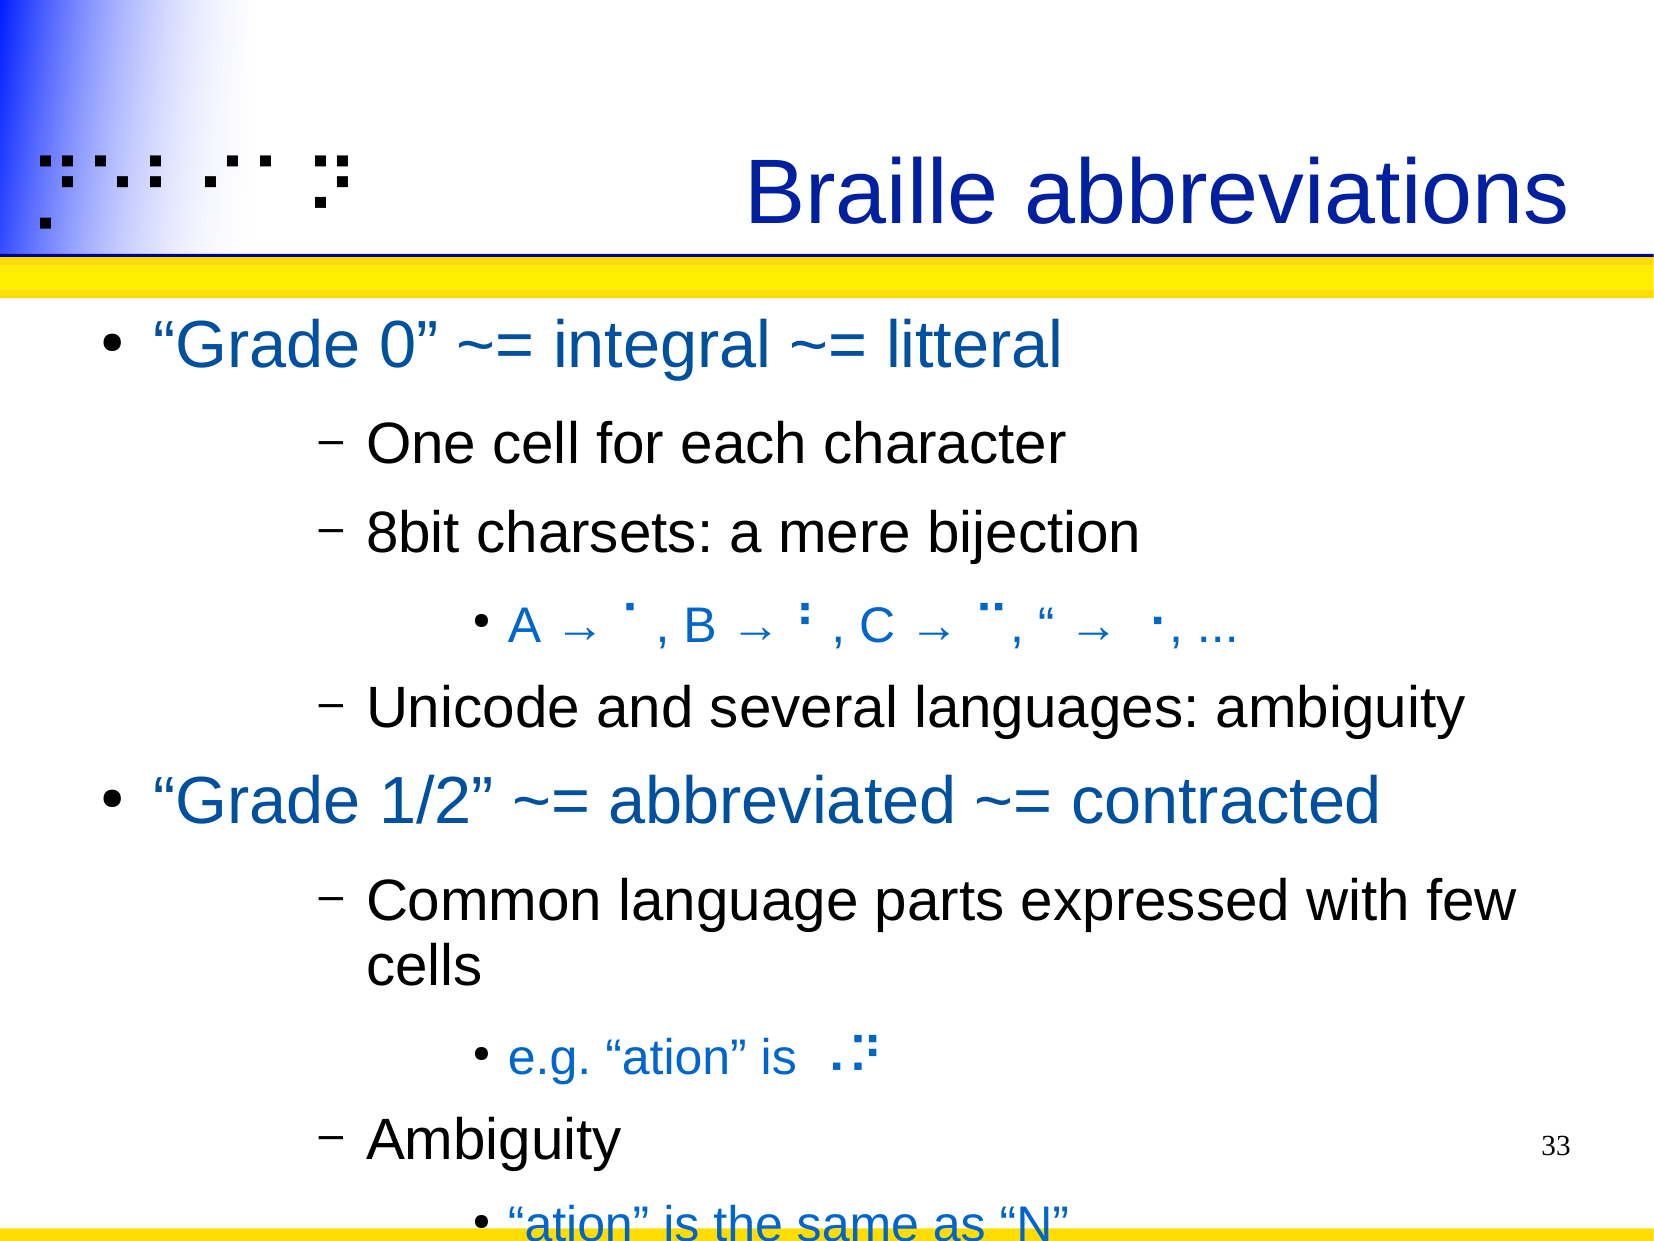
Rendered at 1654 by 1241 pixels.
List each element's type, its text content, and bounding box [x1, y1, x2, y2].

title Braille abbreviations [372, 134, 1571, 250]
list “Grade 0” ~= integral ~= litteral One cell for each character 8bit charsets: a mere bijection A → ⠁, B → ⠃, C → ⠉, “ → ⠐, ... Unicode and several languages: ambiguity “Grade 1/2” ~= abbreviated ~= contracted Common language parts expressed with few cells e.g. “ation” is ⠠⠝ Ambiguity “ation” is the same as “N” [82, 307, 1636, 1229]
